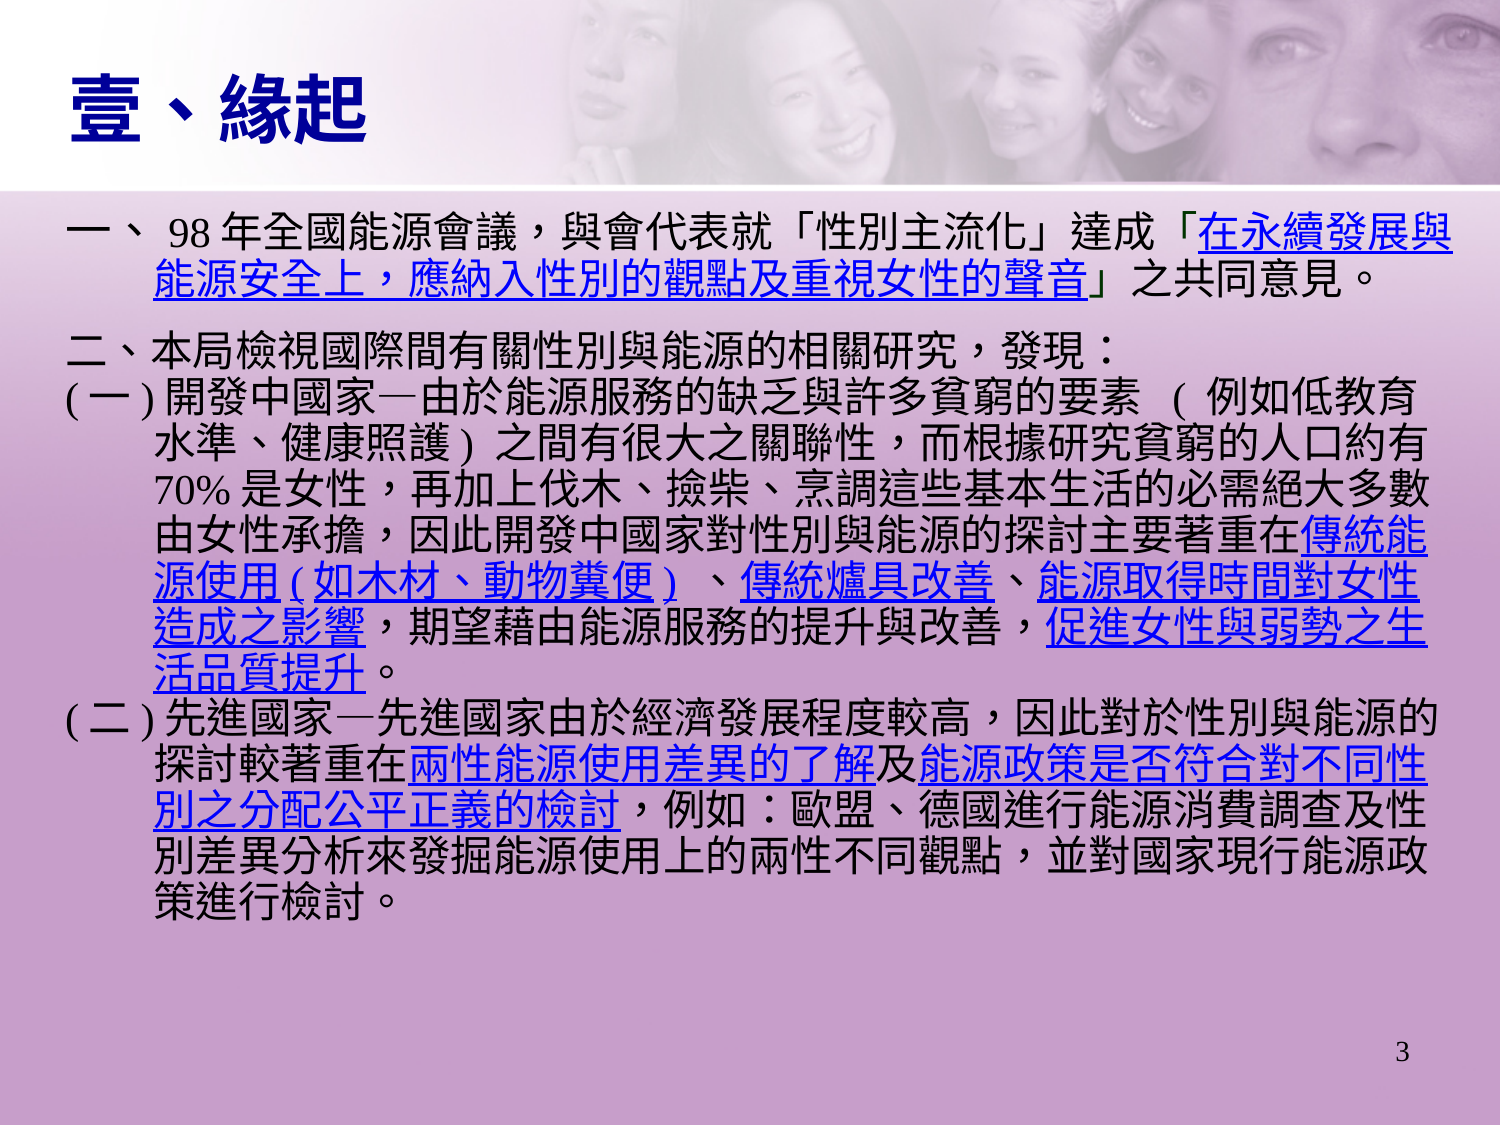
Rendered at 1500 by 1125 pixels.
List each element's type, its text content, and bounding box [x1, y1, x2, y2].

title 壹、緣起 [53, 54, 1166, 155]
text_box <編號> [1074, 1024, 1426, 1103]
picture [0, 0, 1500, 1125]
list 一、98年全國能源會議，與會代表就「性別主流化」達成「在永續發展與能源安全上，應納入性別的觀點及重視女性的聲音」之共同意見。 二、本局檢視國際間有關性別與能源的相關研究，發現： (一)開發中國家—由於能源服務的缺乏與許多貧窮的要素 ( 例如低教育水準、健康照護) 之間有很大之關聯性，而根據研究貧窮的人口約有70%是女性，再加上伐木、撿柴、烹調這些基本生活的必需絕大多數由女性承擔，因此開發中國家對性別與能源的探討主要著重在傳統能源使用(如木材、動物糞便) 、傳統爐具改善、能源取得時間對女性造成之影響，期望藉由能源服務的提升與改善，促進女性與弱勢之生活品質提升。 (二)先進國家—先進國家由於經濟發展程度較高，因此對於性別與能源的探討較著重在兩性能源使用差異的了解及能源政策是否符合對不同性別之分配公平正義的檢討，例如：歐盟、德國進行能源消費調查及性別差異分析來發掘能源使用上的兩性不同觀點，並對國家現行能源政策進行檢討。 [50, 200, 1476, 967]
